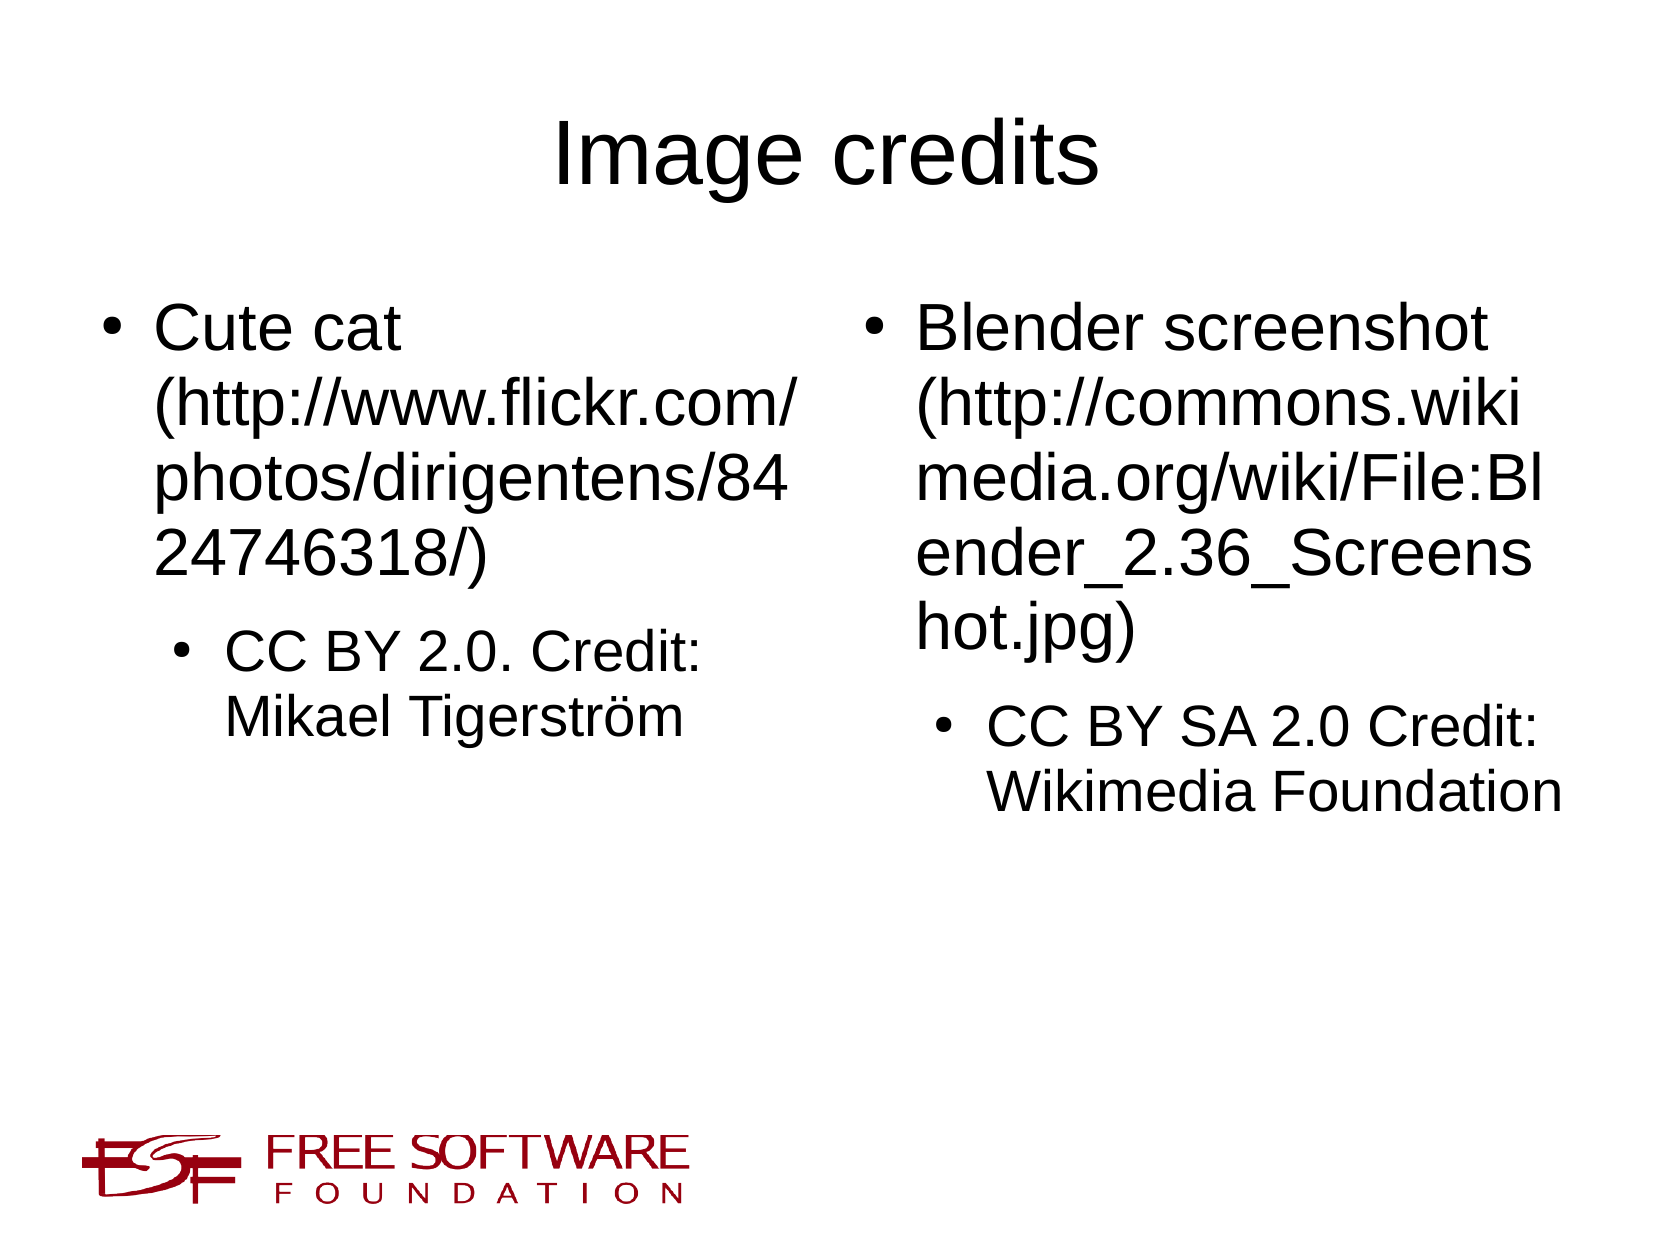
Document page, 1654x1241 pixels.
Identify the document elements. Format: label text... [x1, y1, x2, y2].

list Cute cat (http://www.flickr.com/photos/dirigentens/8424746318/) CC BY 2.0. Credit: Mikael Tigerström [82, 290, 809, 1109]
picture [82, 1135, 841, 1224]
list Blender screenshot (http://commons.wikimedia.org/wiki/File:Blender_2.36_Screenshot.jpg) CC BY SA 2.0 Credit: Wikimedia Foundation [844, 290, 1571, 1109]
title Image credits [82, 49, 1571, 257]
